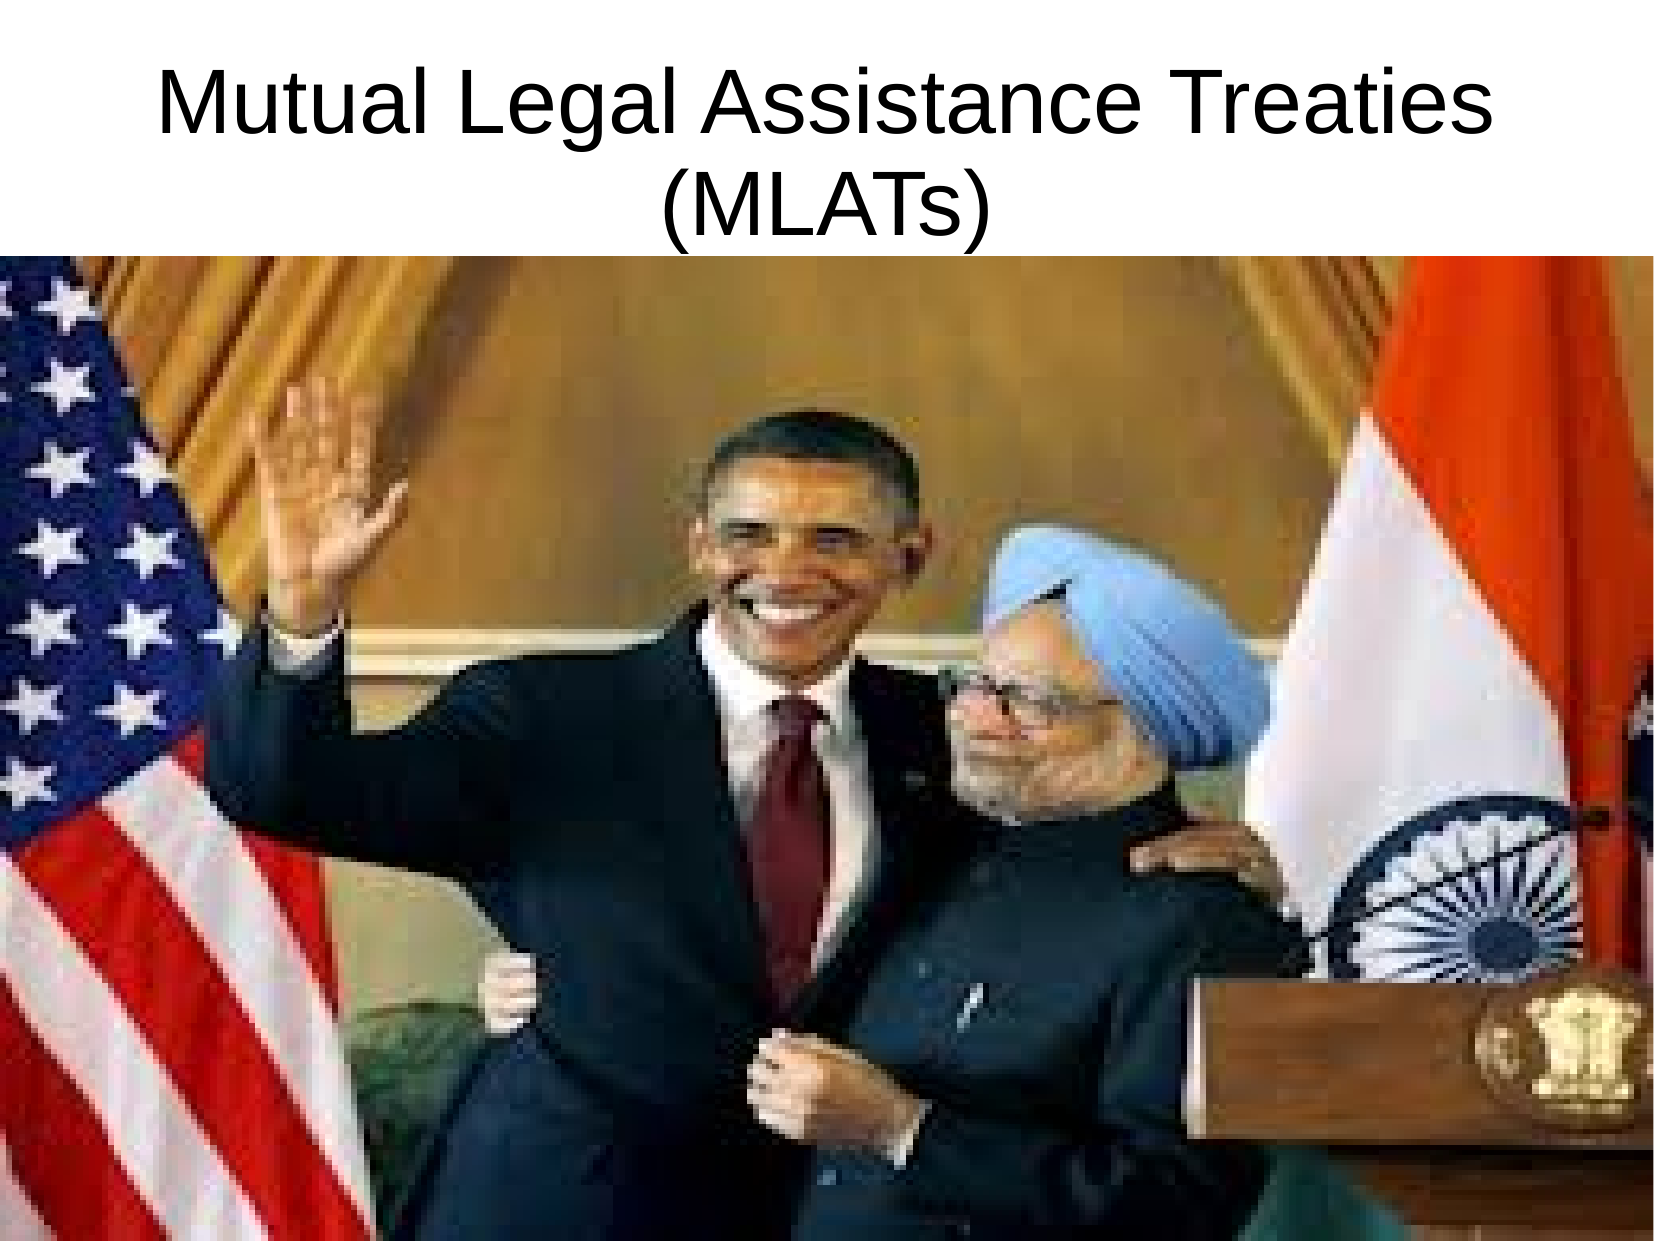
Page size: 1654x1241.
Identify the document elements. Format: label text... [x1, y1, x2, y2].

picture [0, 256, 1654, 1241]
title Mutual Legal Assistance Treaties (MLATs) [82, 49, 1571, 256]
